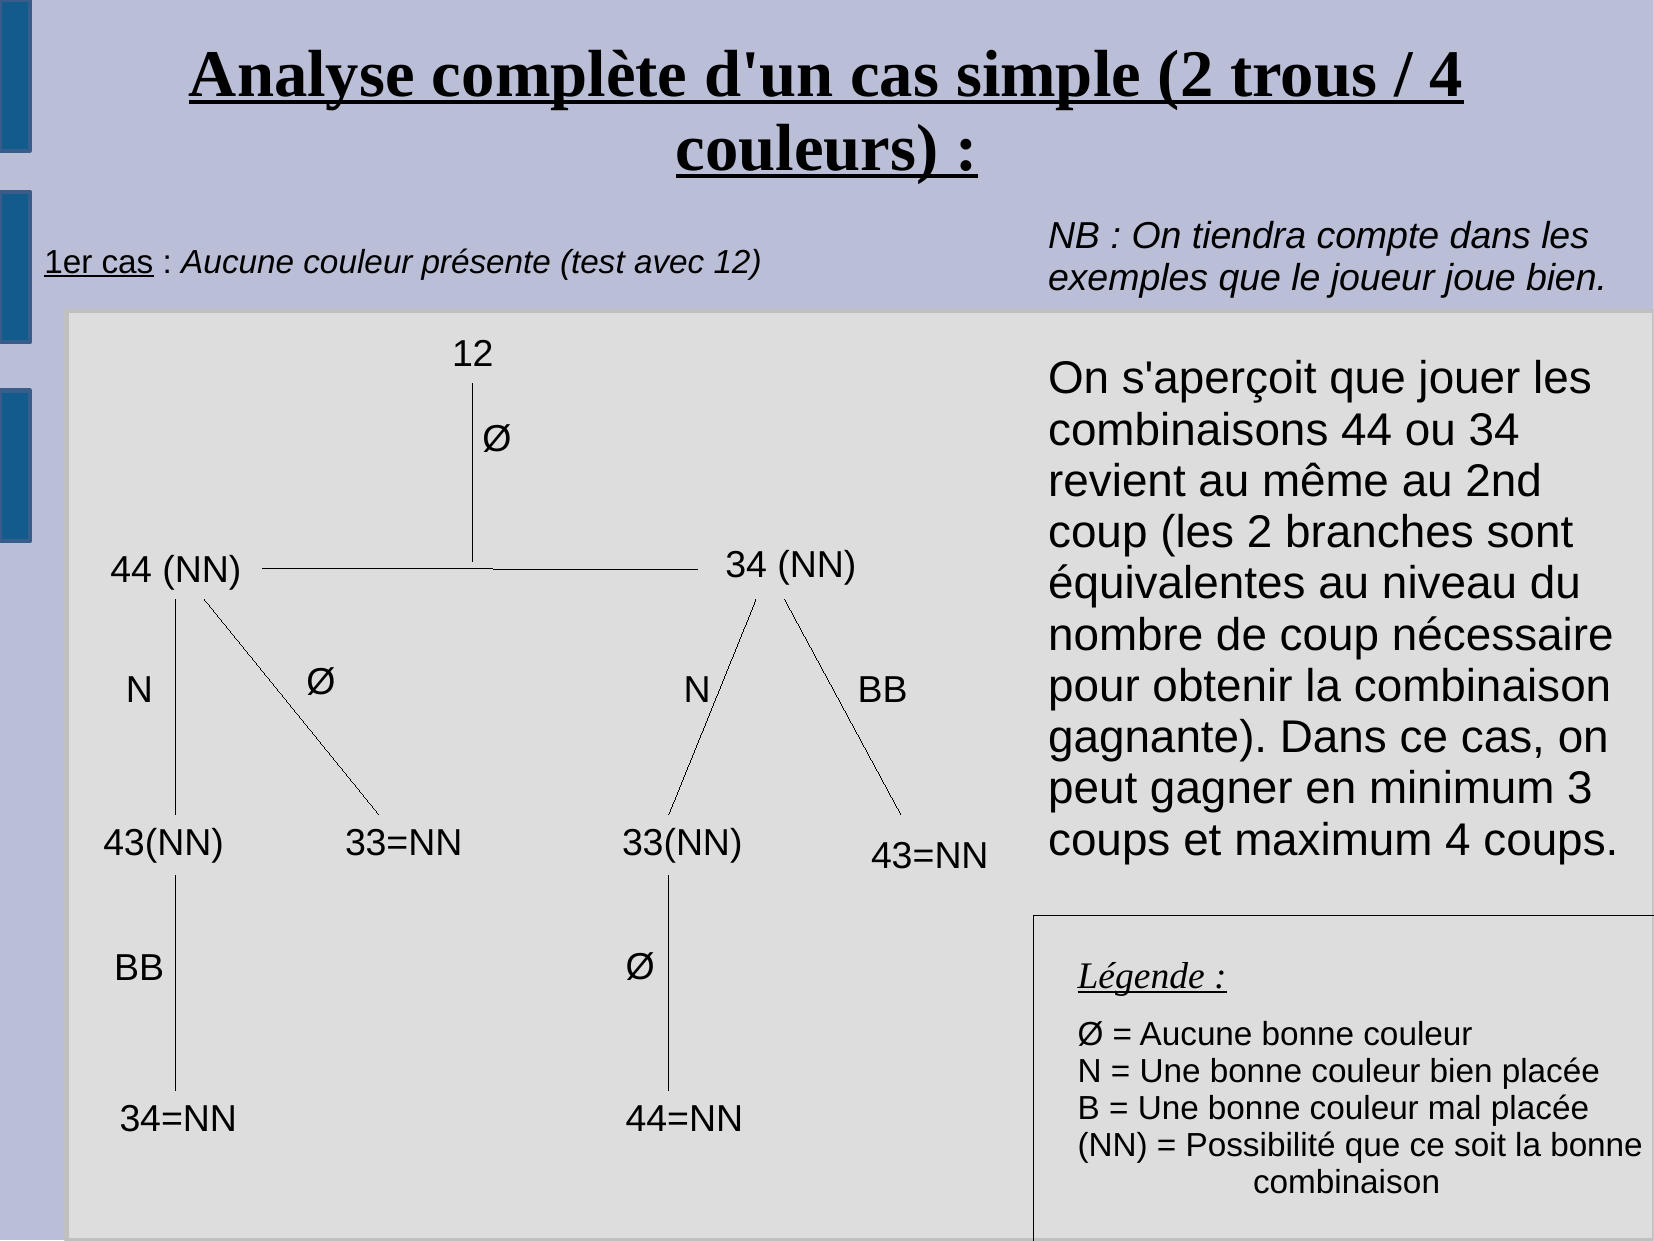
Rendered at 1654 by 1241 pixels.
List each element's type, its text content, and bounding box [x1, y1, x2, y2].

text_box Ø [610, 938, 719, 1029]
text_box BB [99, 939, 205, 999]
text_box 44=NN [610, 1089, 762, 1152]
text_box Analyse complète d'un cas simple (2 trous / 4 couleurs) : [29, 29, 1625, 193]
text_box N [668, 660, 798, 723]
text_box 34 (NN) [710, 536, 1033, 621]
text_box 33(NN) [607, 814, 843, 877]
text_box 44 (NN) [95, 540, 328, 600]
text_box 43=NN [856, 826, 1033, 884]
text_box NB : On tiendra compte dans les exemples que le joueur joue bien. [1033, 206, 1625, 306]
text_box BB [842, 660, 975, 721]
text_box 12 [437, 324, 591, 385]
text_box 43(NN) [88, 814, 326, 902]
text_box 34=NN [104, 1090, 263, 1150]
text_box 1er cas : Aucune couleur présente (test avec 12) [29, 236, 827, 289]
text_box 33=NN [330, 814, 524, 877]
text_box Légende : Ø = Aucune bonne couleur N = Une bonne couleur bien placée B = Une bonne couleur mal placée (NN) = Possibilité que ce soit la bonne combinaison [1062, 947, 1654, 1211]
text_box On s'aperçoit que jouer les combinaisons 44 ou 34 revient au même au 2nd coup (les 2 branches sont équivalentes au niveau du nombre de coup nécessaire pour obtenir la combinaison gagnante). Dans ce cas, on peut gagner en minimum 3 coups et maximum 4 coups. [1033, 345, 1654, 915]
text_box N [111, 660, 176, 736]
text_box Ø [467, 410, 640, 477]
text_box Ø [291, 653, 357, 723]
